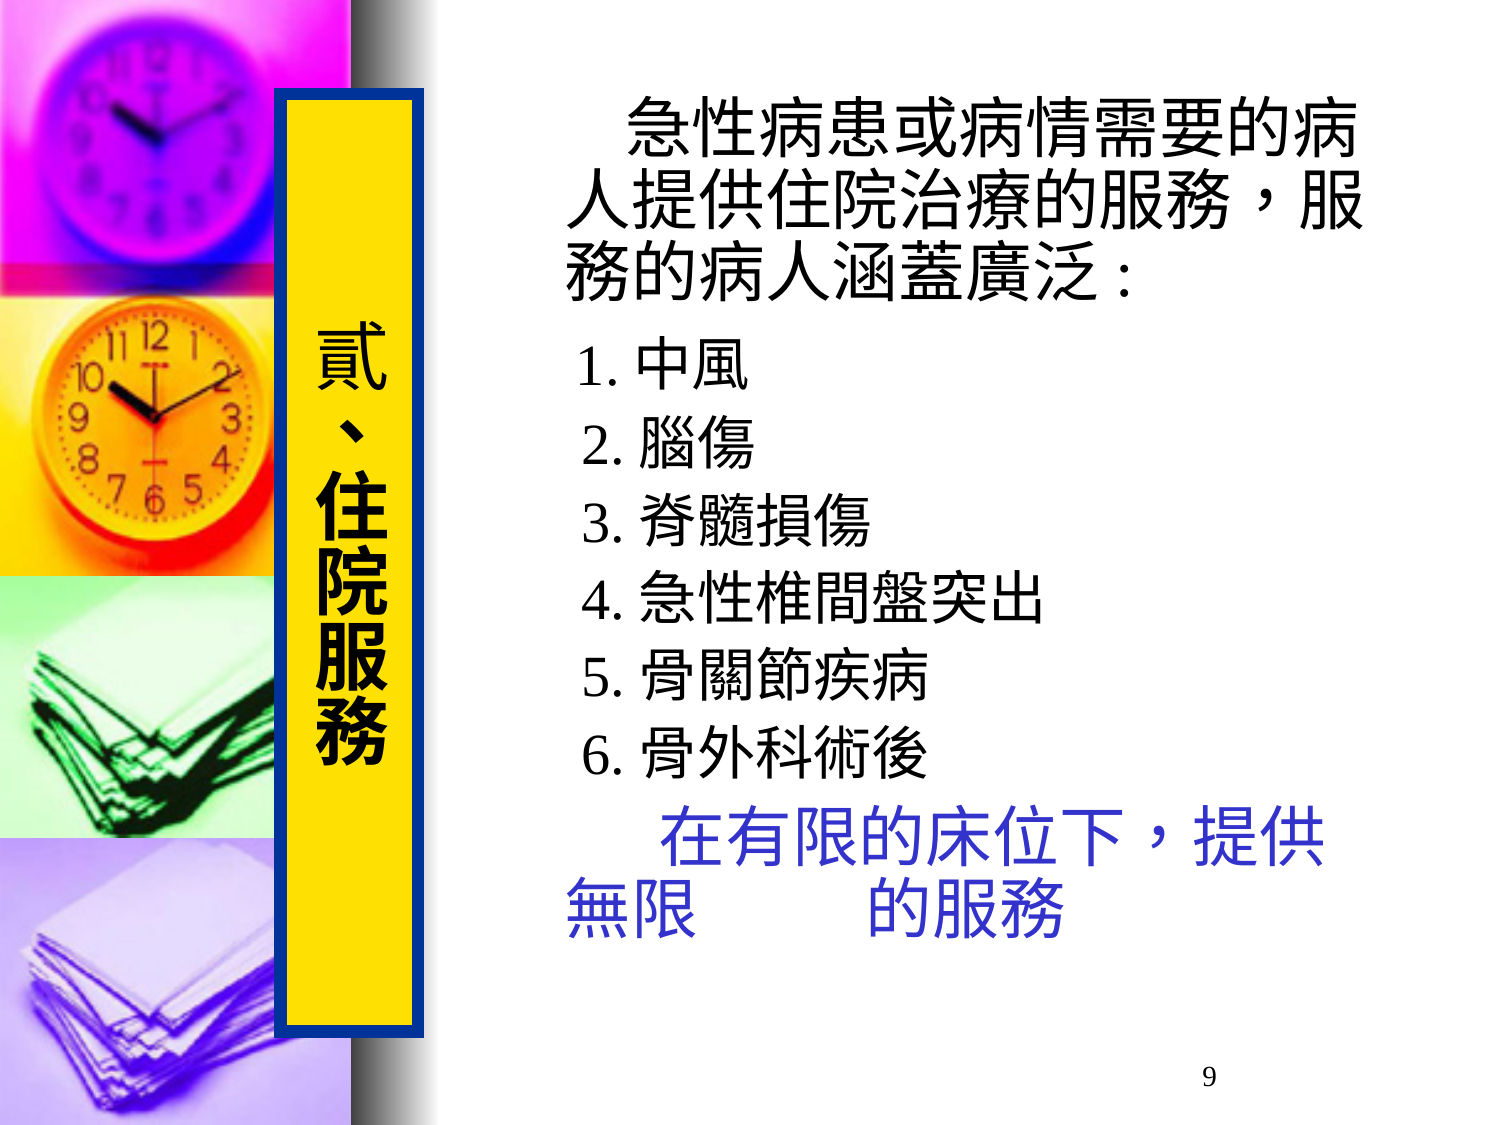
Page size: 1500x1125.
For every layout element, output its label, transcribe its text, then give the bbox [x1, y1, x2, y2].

title 貳、住院服務 [280, 93, 419, 1032]
text_box [1187, 1050, 1500, 1125]
list 急性病患或病情需要的病人提供住院治療的服務，服務的病人涵蓋廣泛: 1.中風 2.腦傷 3.脊髓損傷 4.急性椎間盤突出 5.骨關節疾病 6.骨外科術後 在有限的床位下，提供無限 的服務 [437, 87, 1388, 1026]
